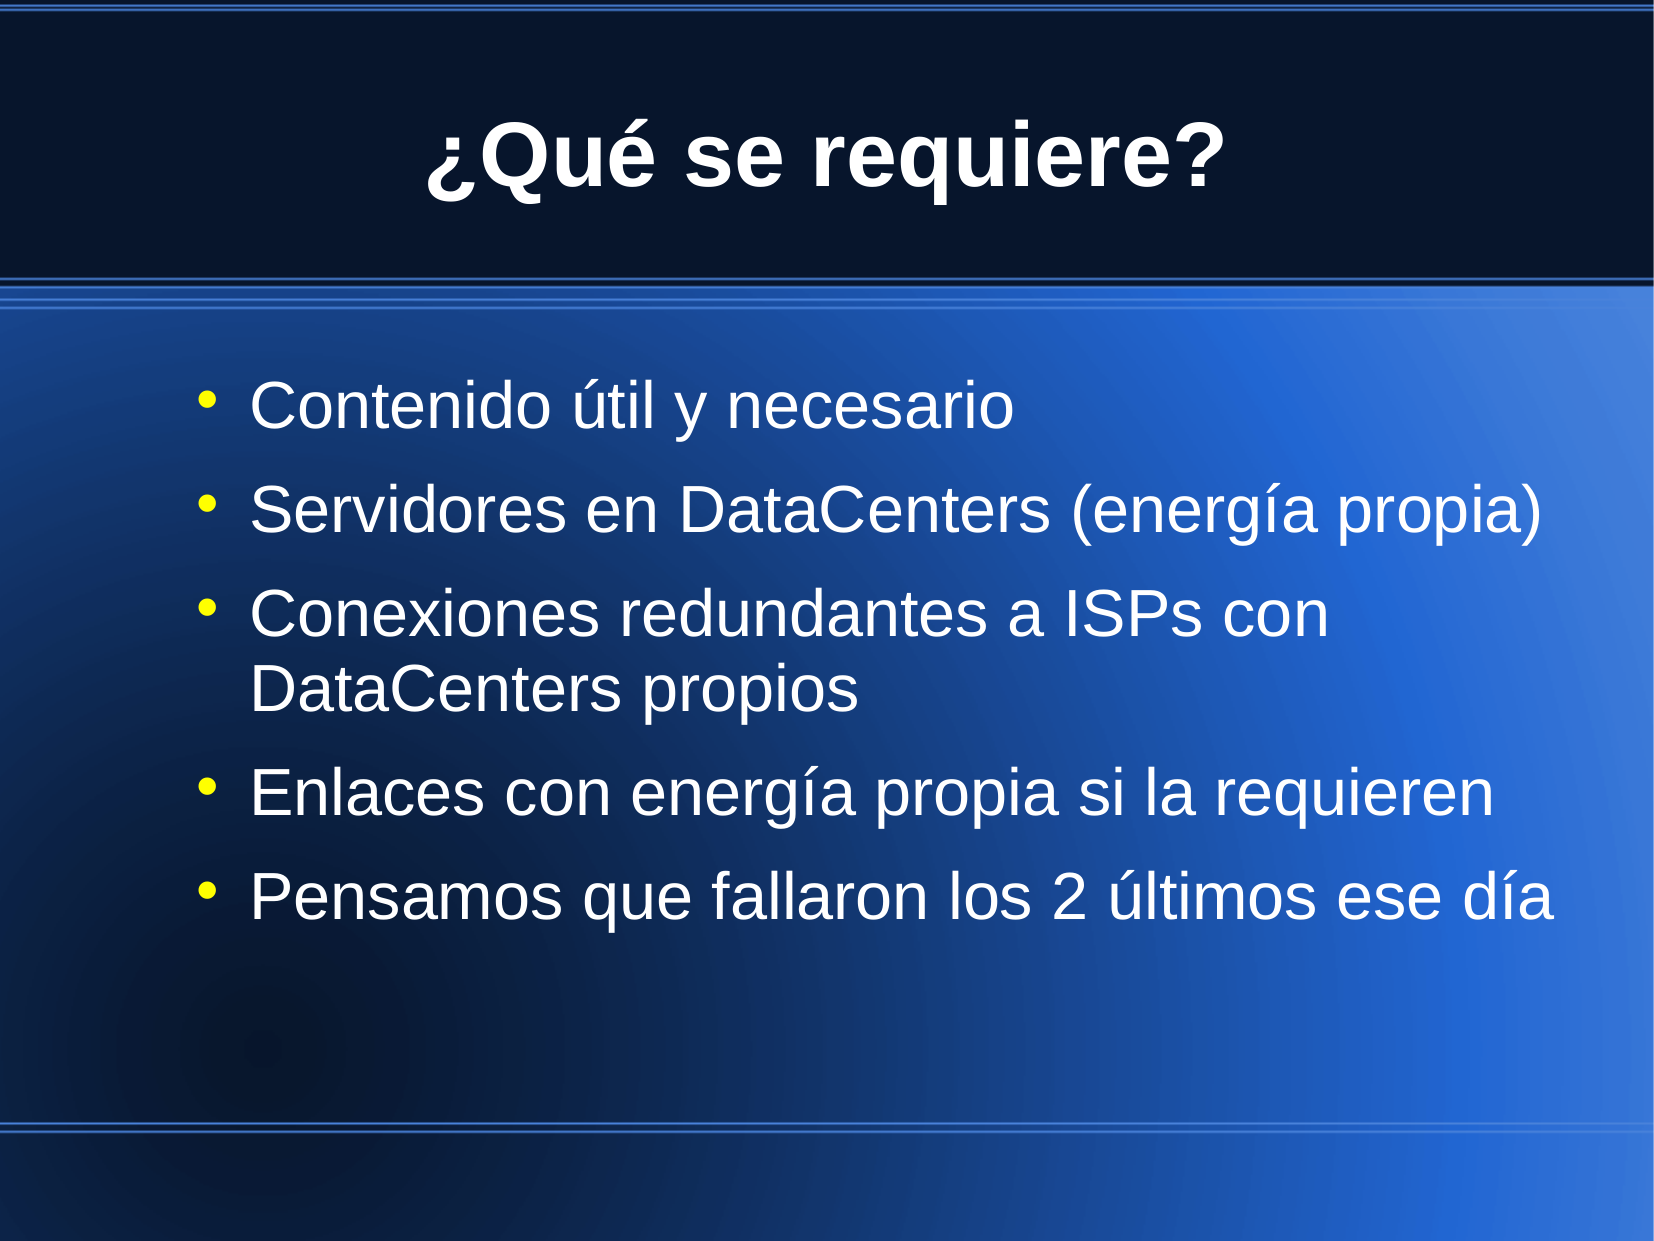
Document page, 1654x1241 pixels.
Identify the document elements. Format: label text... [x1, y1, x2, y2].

picture [0, 0, 1654, 1241]
list Contenido útil y necesario Servidores en DataCenters (energía propia) Conexiones redundantes a ISPs con DataCenters propios Enlaces con energía propia si la requieren Pensamos que fallaron los 2 últimos ese día [178, 364, 1570, 1147]
title ¿Qué se requiere? [82, 49, 1571, 257]
